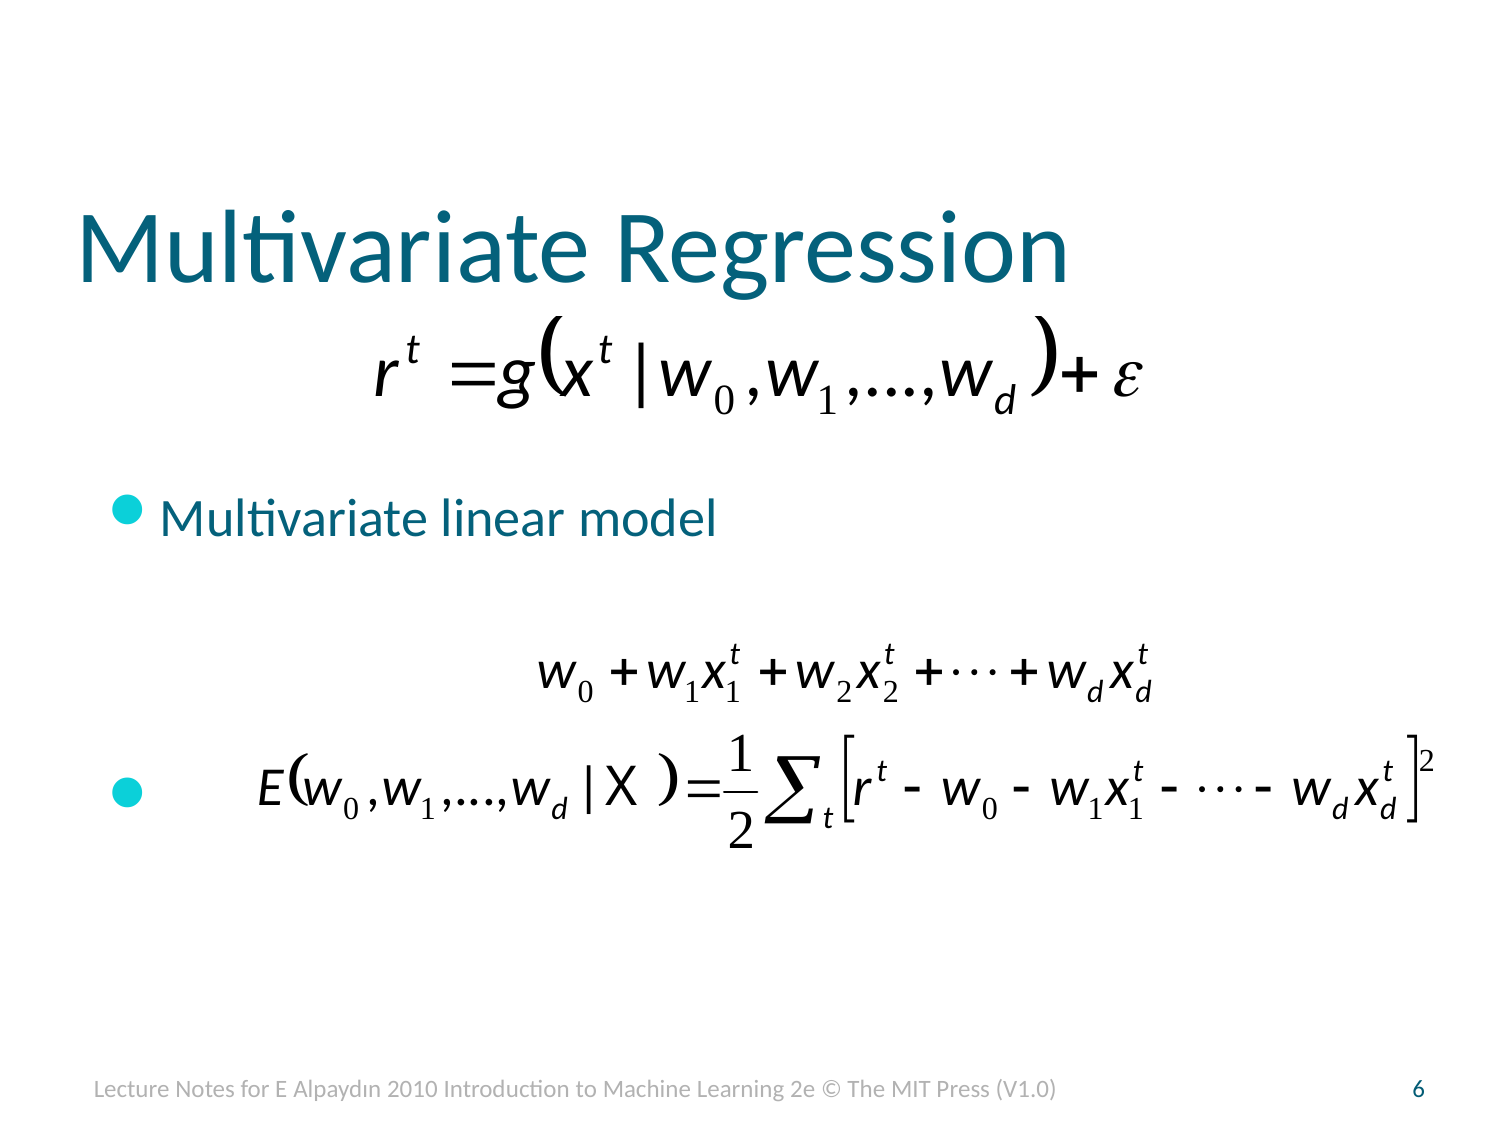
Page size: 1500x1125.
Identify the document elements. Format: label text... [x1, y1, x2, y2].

list Multivariate linear model [93, 421, 1444, 1060]
footer Lecture Notes for E Alpaydın 2010 Introduction to Machine Learning 2e © The MIT Press (V1.0) [93, 1042, 1254, 1103]
chart [250, 630, 1444, 859]
chart [363, 316, 1165, 421]
title Multivariate Regression [75, 115, 1425, 303]
slide_number <number> [1299, 1060, 1425, 1103]
